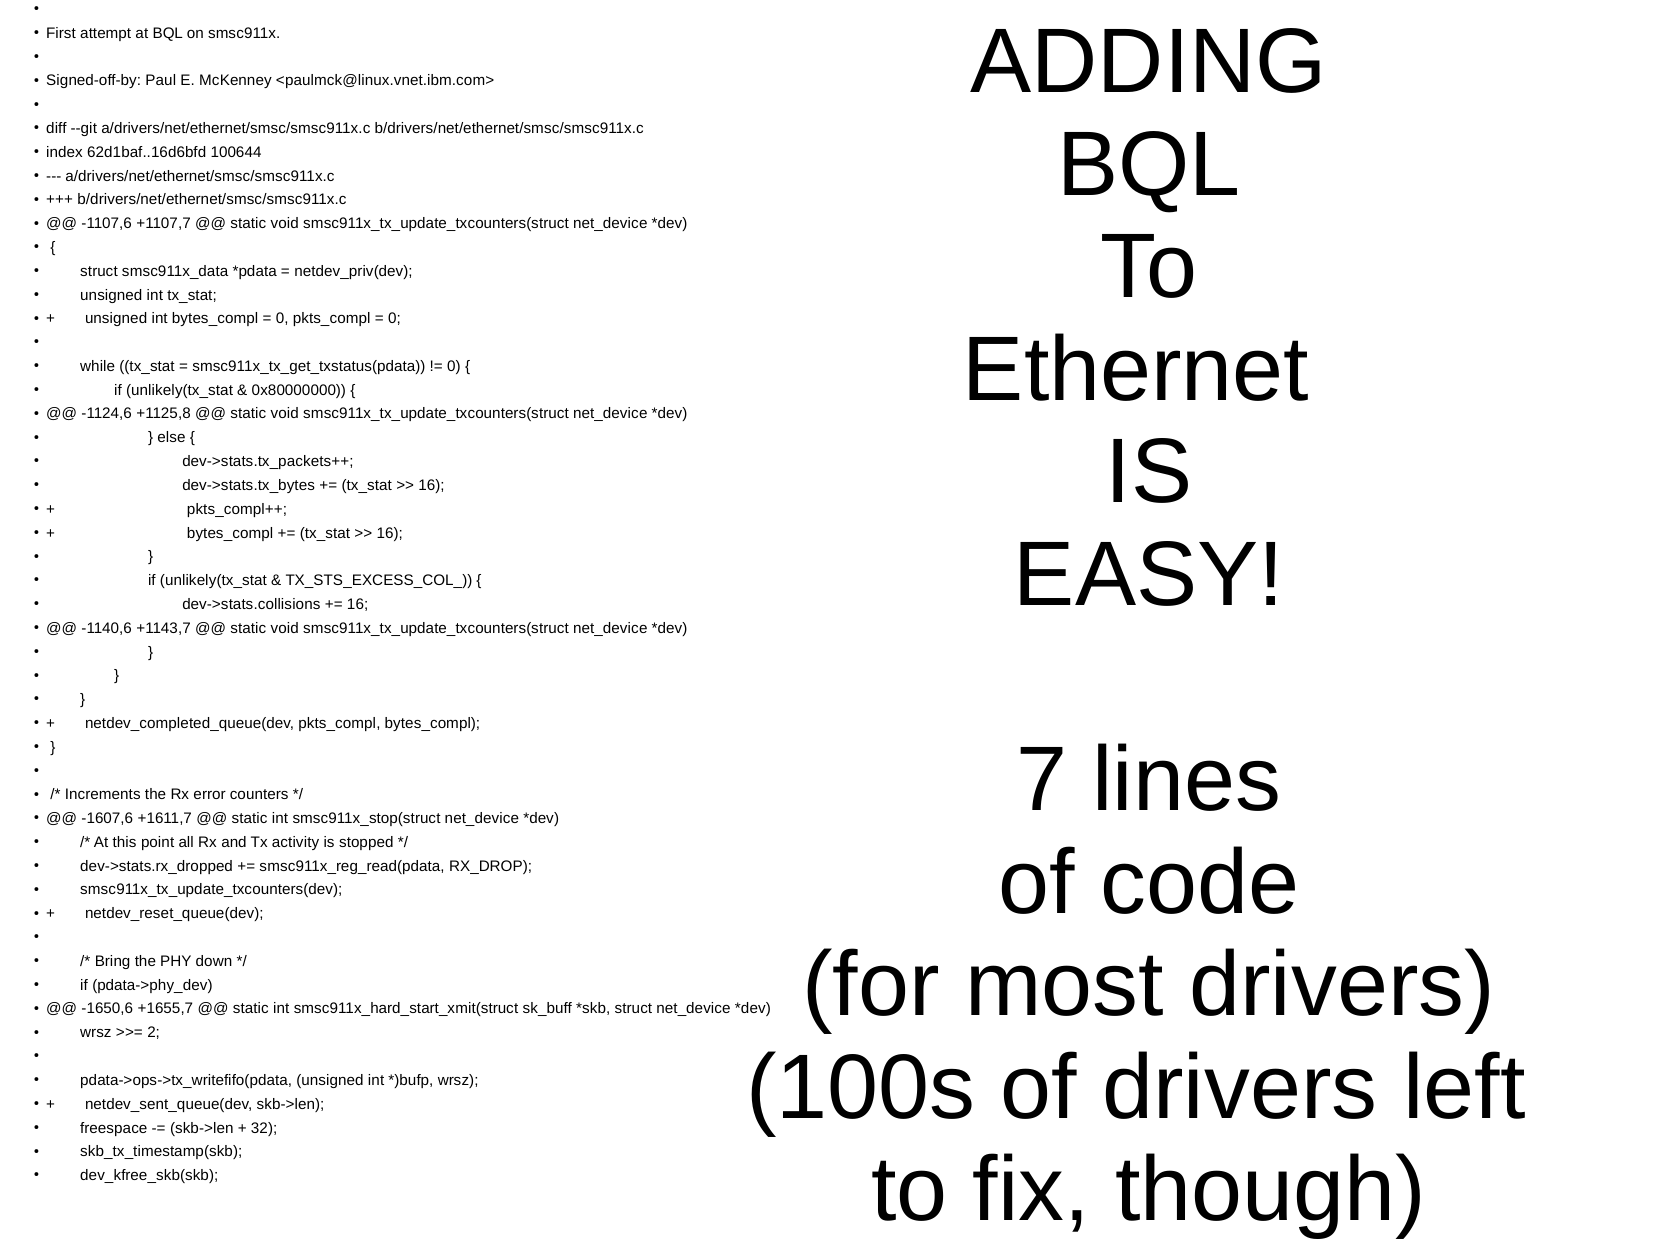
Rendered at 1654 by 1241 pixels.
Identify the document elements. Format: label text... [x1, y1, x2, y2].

list First attempt at BQL on smsc911x. Signed-off-by: Paul E. McKenney <paulmck@linux.vnet.ibm.com> diff --git a/drivers/net/ethernet/smsc/smsc911x.c b/drivers/net/ethernet/smsc/smsc911x.c index 62d1baf..16d6bfd 100644 --- a/drivers/net/ethernet/smsc/smsc911x.c +++ b/drivers/net/ethernet/smsc/smsc911x.c @@ -1107,6 +1107,7 @@ static void smsc911x_tx_update_txcounters(struct net_device *dev) { struct smsc911x_data *pdata = netdev_priv(dev); unsigned int tx_stat; + unsigned int bytes_compl = 0, pkts_compl = 0; while ((tx_stat = smsc911x_tx_get_txstatus(pdata)) != 0) { if (unlikely(tx_stat & 0x80000000)) { @@ -1124,6 +1125,8 @@ static void smsc911x_tx_update_txcounters(struct net_device *dev) } else { dev->stats.tx_packets++; dev->stats.tx_bytes += (tx_stat >> 16); + pkts_compl++; + bytes_compl += (tx_stat >> 16); } if (unlikely(tx_stat & TX_STS_EXCESS_COL_)) { dev->stats.collisions += 16; @@ -1140,6 +1143,7 @@ static void smsc911x_tx_update_txcounters(struct net_device *dev) } } } + netdev_completed_queue(dev, pkts_compl, bytes_compl); } /* Increments the Rx error counters */ @@ -1607,6 +1611,7 @@ static int smsc911x_stop(struct net_device *dev) /* At this point all Rx and Tx activity is stopped */ dev->stats.rx_dropped += smsc911x_reg_read(pdata, RX_DROP); smsc911x_tx_update_txcounters(dev); + netdev_reset_queue(dev); /* Bring the PHY down */ if (pdata->phy_dev) @@ -1650,6 +1655,7 @@ static int smsc911x_hard_start_xmit(struct sk_buff *skb, struct net_device *dev) wrsz >>= 2; pdata->ops->tx_writefifo(pdata, (unsigned int *)bufp, wrsz); + netdev_sent_queue(dev, skb->len); freespace -= (skb->len + 32); skb_tx_timestamp(skb); dev_kfree_skb(skb); [29, 0, 1654, 1241]
